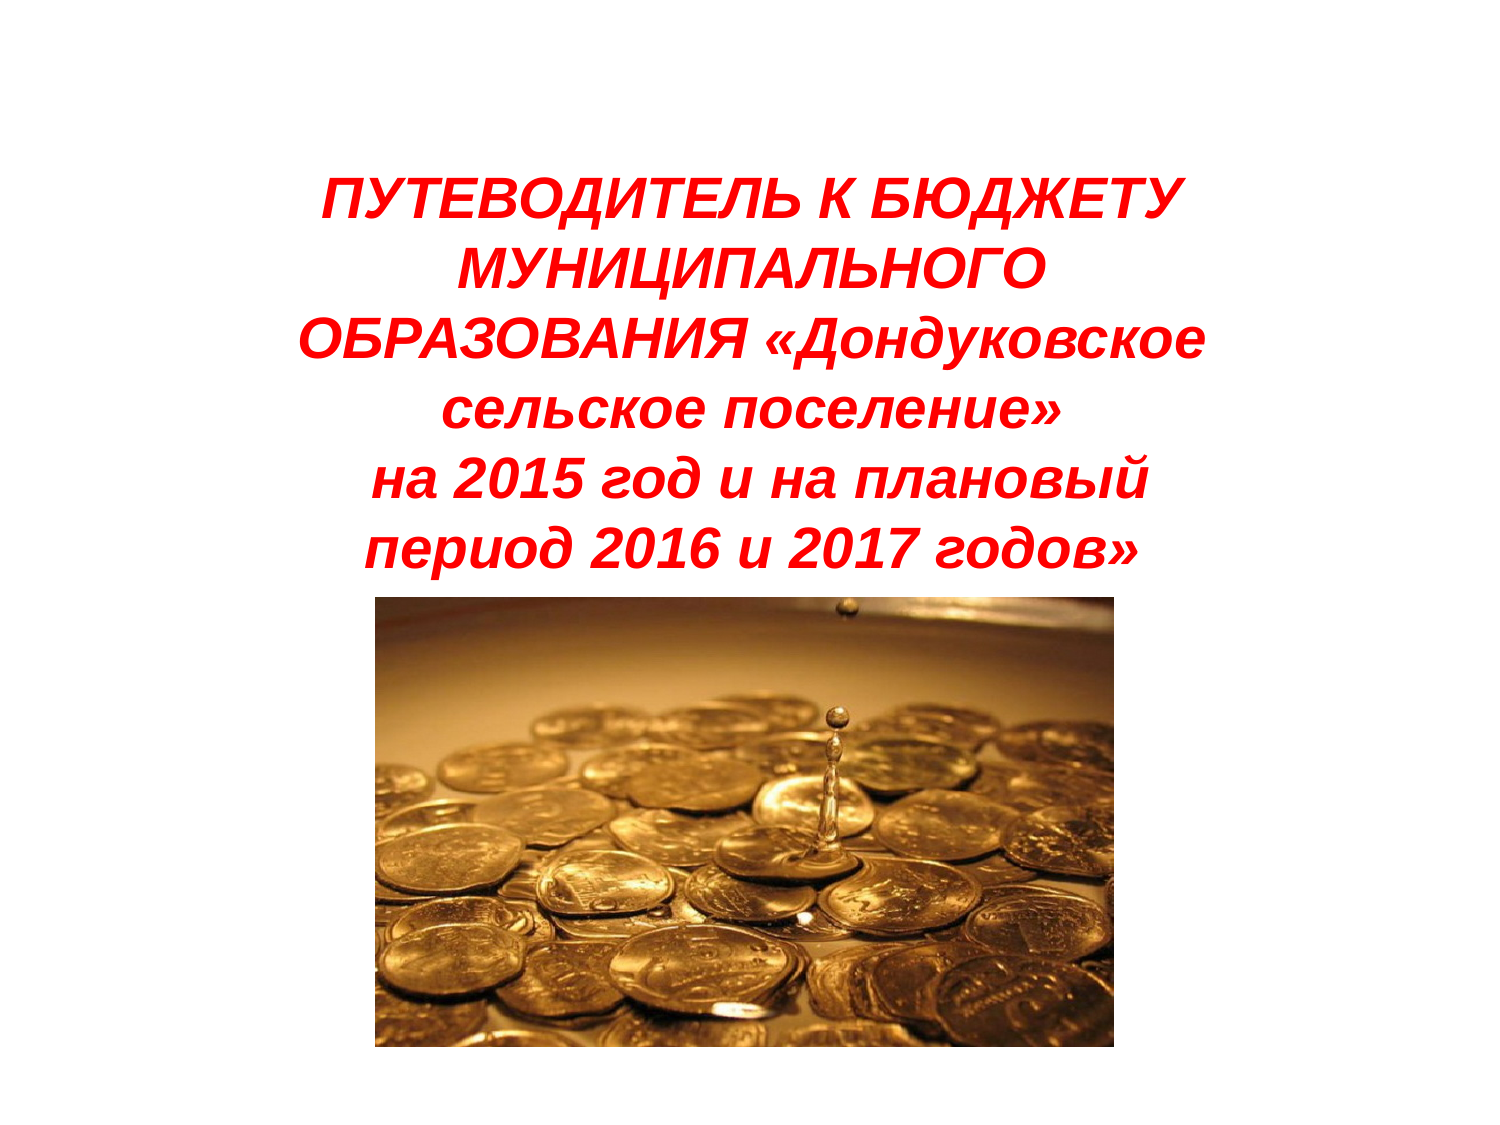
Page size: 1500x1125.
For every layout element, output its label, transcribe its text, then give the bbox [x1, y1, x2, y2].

picture [375, 597, 1114, 1047]
text_box ПУТЕВОДИТЕЛЬ К БЮДЖЕТУ МУНИЦИПАЛЬНОГО ОБРАЗОВАНИЯ «Дондуковское сельское поселение» на 2015 год и на плановый период 2016 и 2017 годов» [258, 152, 1247, 587]
